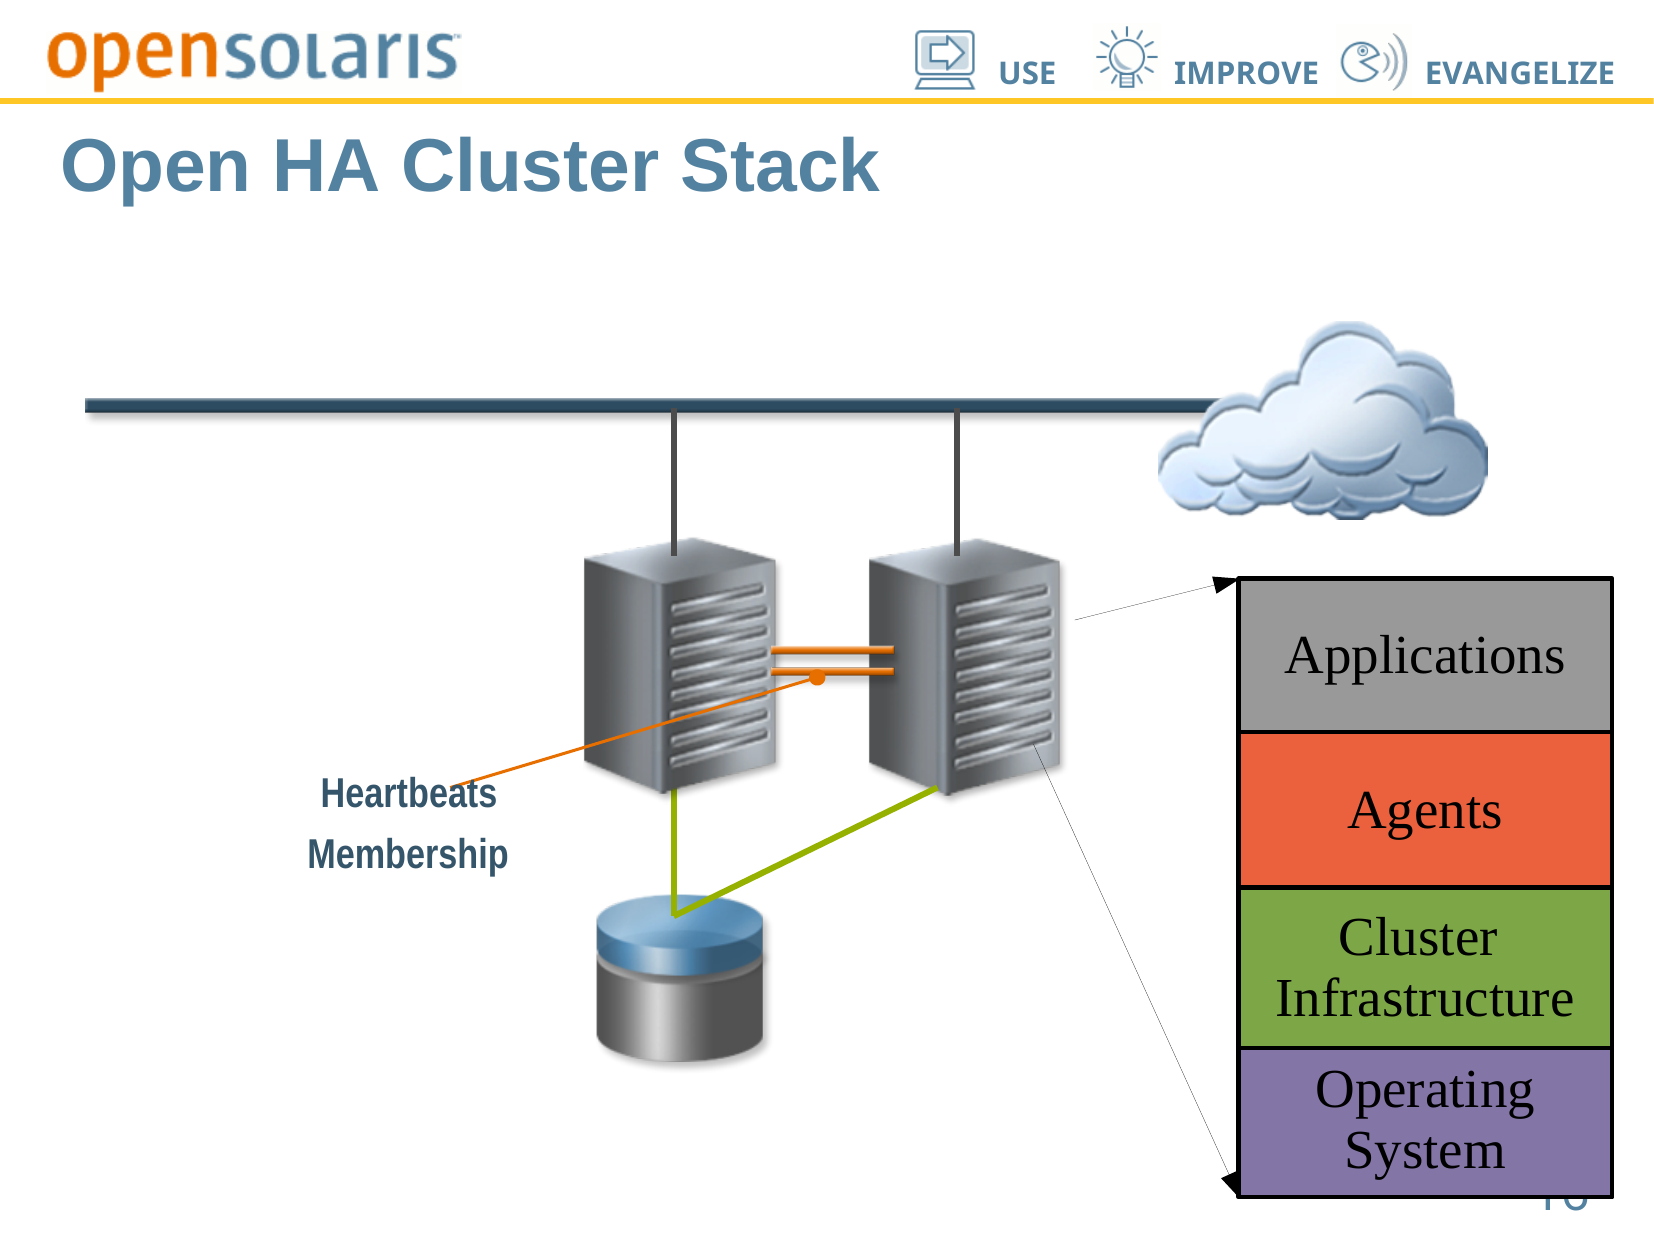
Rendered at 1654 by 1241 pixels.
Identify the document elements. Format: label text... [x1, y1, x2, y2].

picture [1336, 24, 1412, 98]
picture [1093, 23, 1161, 91]
text_box Applications [1238, 578, 1613, 732]
picture [677, 893, 712, 910]
picture [46, 31, 462, 94]
text_box Operating System [1238, 1048, 1613, 1198]
text_box Cluster Infrastructure [1238, 888, 1613, 1048]
text_box Membership [250, 836, 566, 889]
text_box Heartbeats [251, 775, 567, 848]
title Open HA Cluster Stack [60, 120, 1534, 211]
picture [583, 535, 1072, 807]
text_box Agents [1238, 732, 1613, 888]
picture [594, 893, 777, 1076]
picture [85, 321, 1488, 520]
picture [907, 22, 983, 98]
